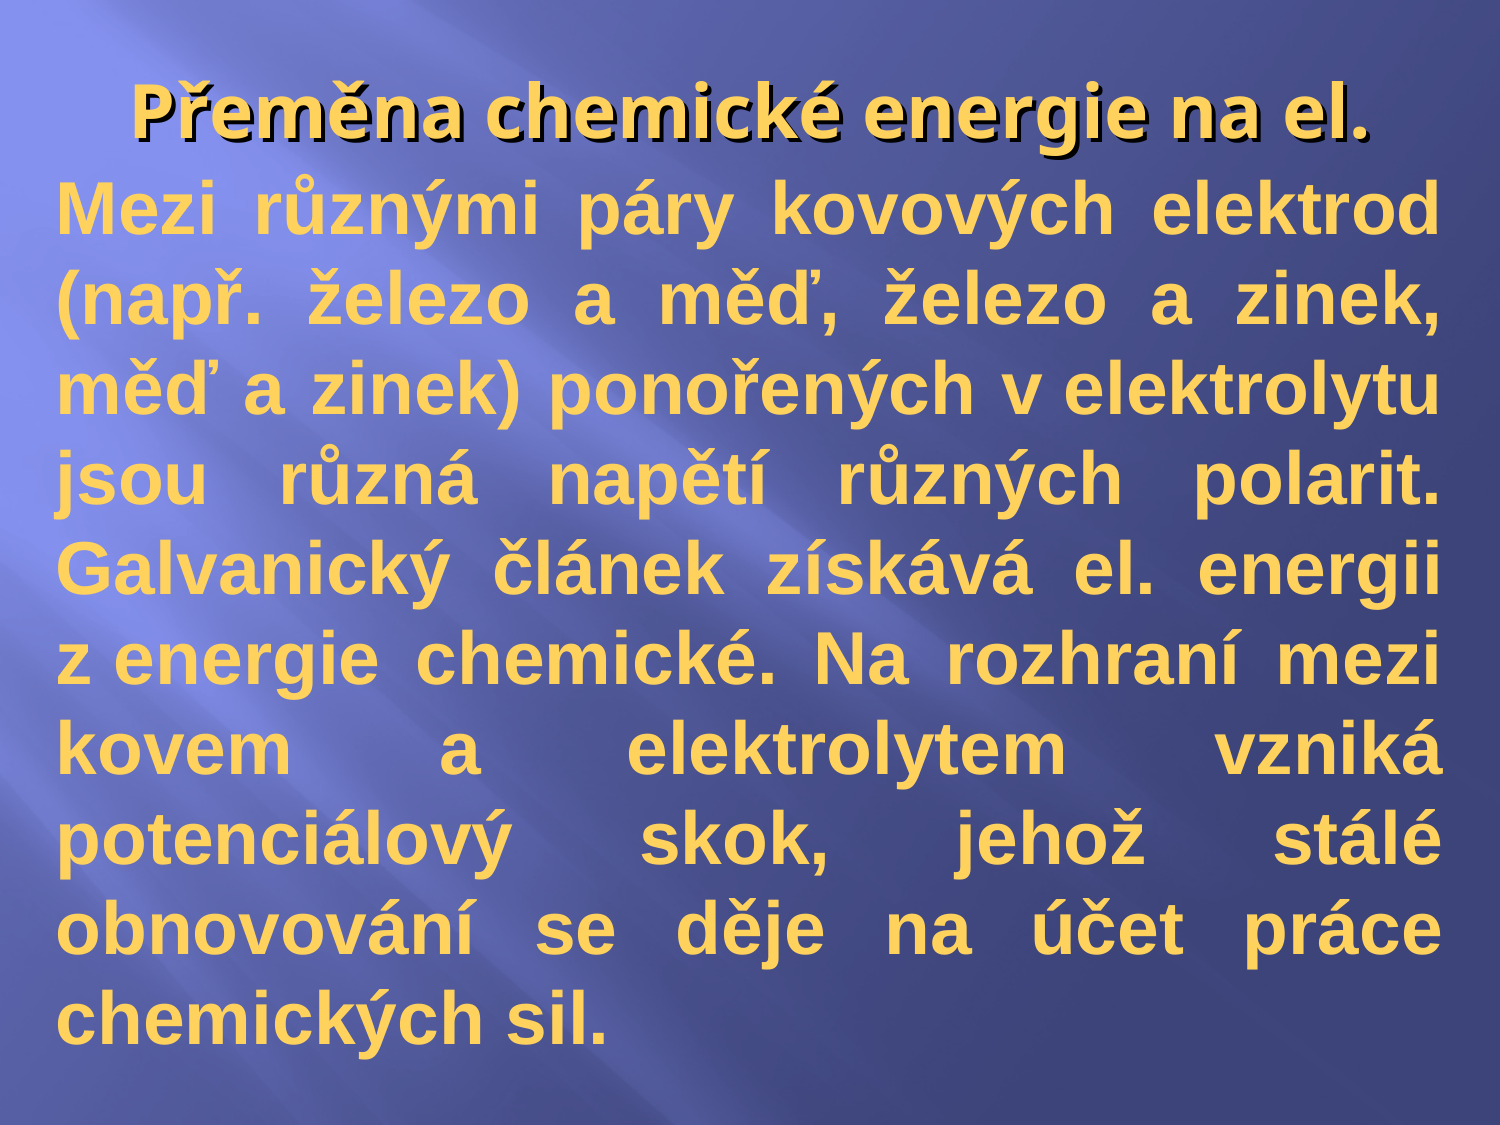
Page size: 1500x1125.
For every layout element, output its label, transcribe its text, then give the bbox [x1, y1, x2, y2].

text_box Mezi různými páry kovových elektrod (např. železo a měď, železo a zinek, měď a zinek) ponořených v elektrolytu jsou různá napětí různých polarit. Galvanický článek získává el. energii z energie chemické. Na rozhraní mezi kovem a elektrolytem vzniká potenciálový skok, jehož stálé obnovování se děje na účet práce chemických sil. [41, 172, 1459, 1047]
picture [0, 0, 1500, 1125]
title Přeměna chemické energie na el. [64, 45, 1436, 172]
